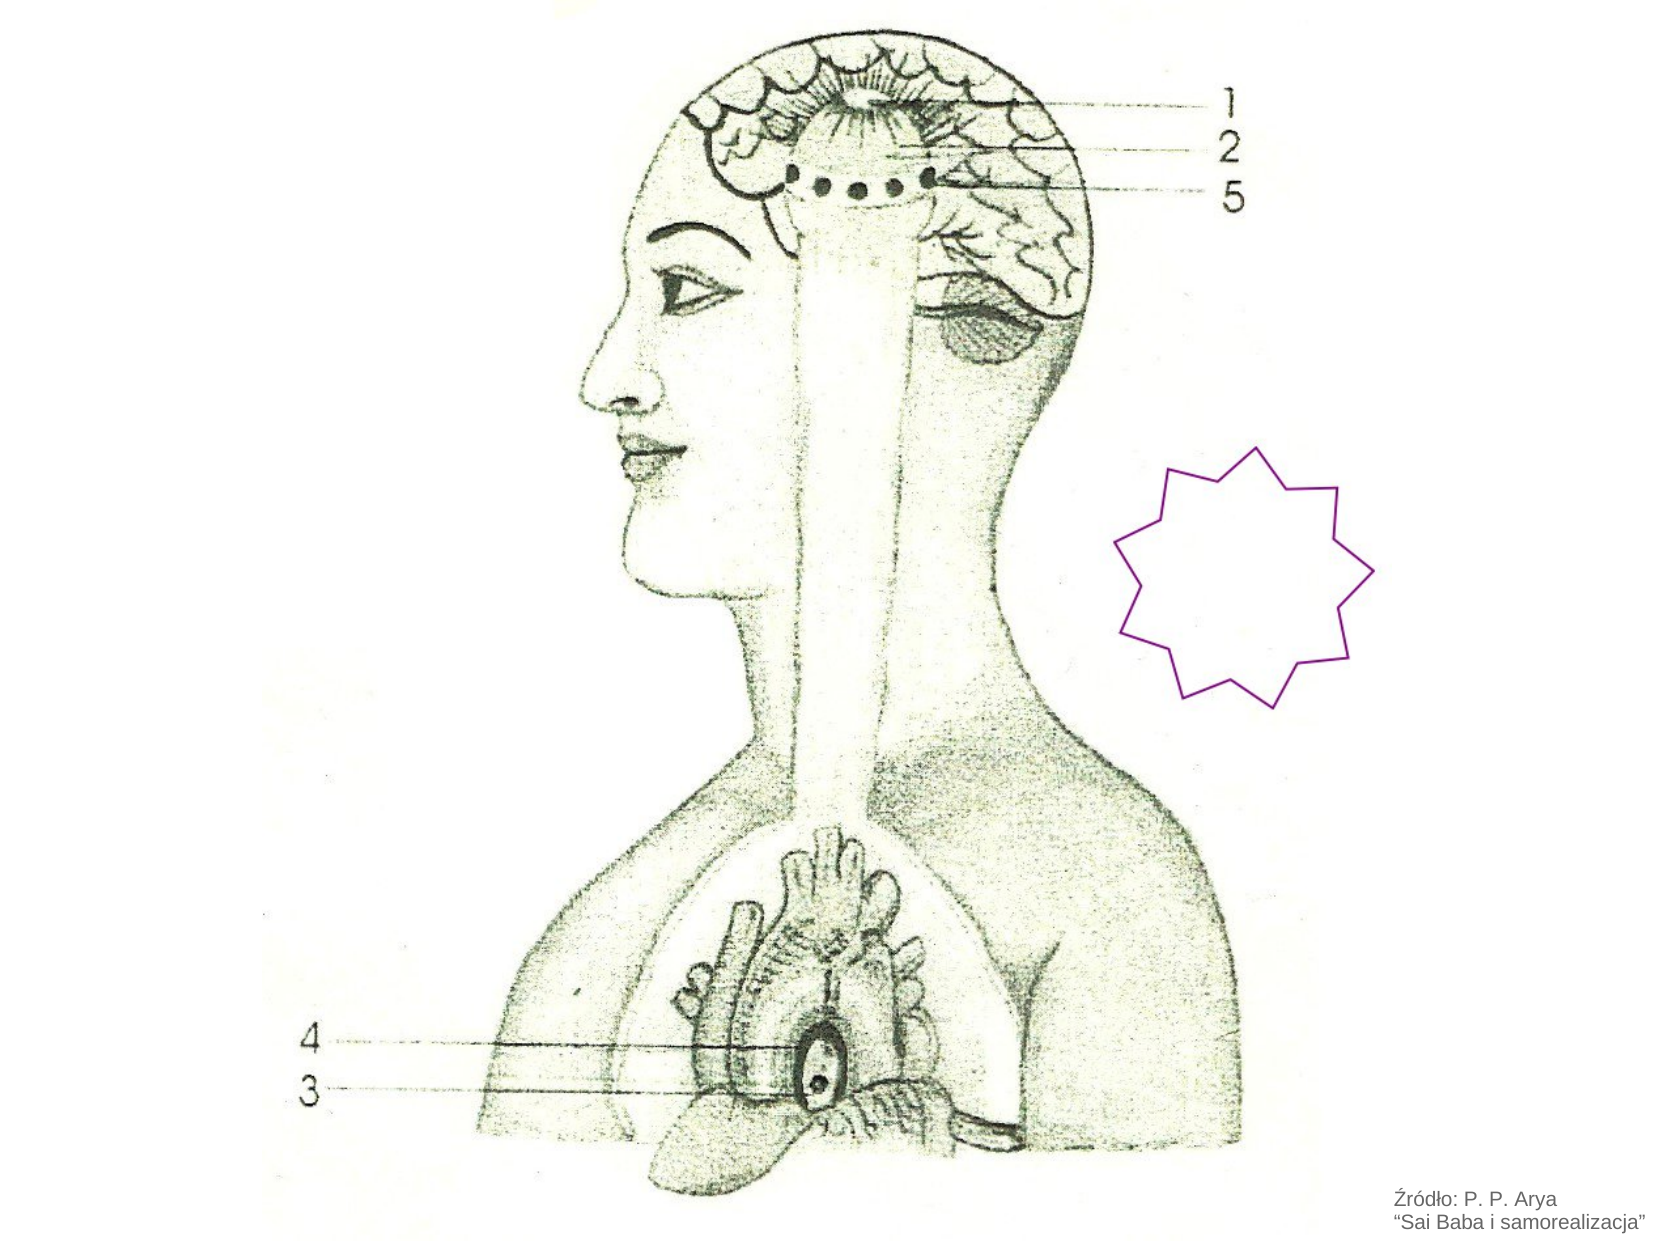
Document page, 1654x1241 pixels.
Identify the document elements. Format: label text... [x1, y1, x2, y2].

text_box Źródło: P. P. Arya “Sai Baba i samorealizacja” [1387, 1181, 1652, 1241]
picture [262, 0, 1392, 1241]
